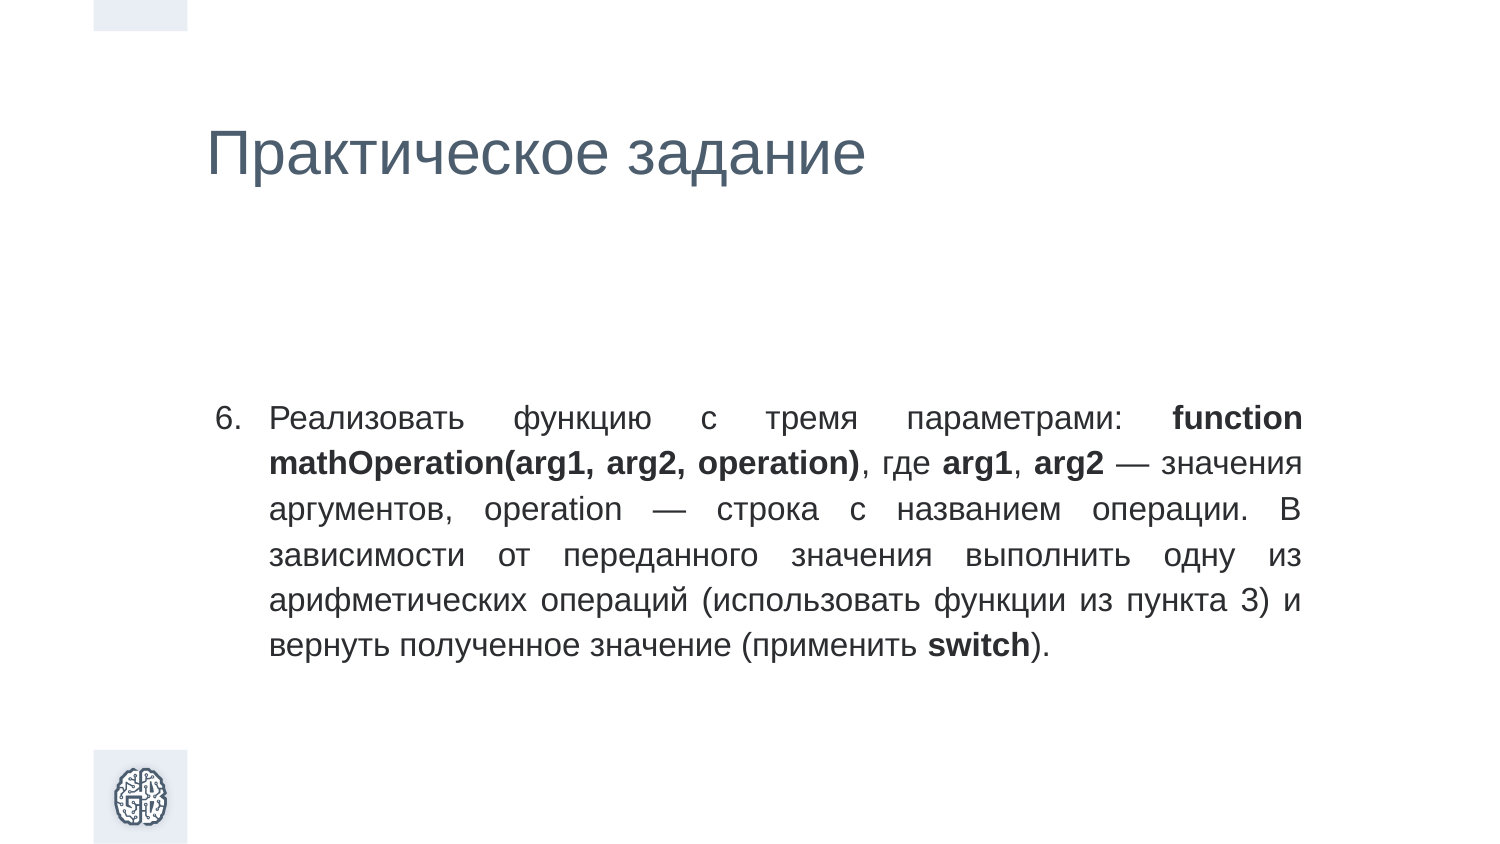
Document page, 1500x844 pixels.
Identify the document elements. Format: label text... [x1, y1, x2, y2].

title Практическое задание [186, 94, 1500, 204]
picture [106, 760, 175, 834]
text_box Реализовать функцию с тремя параметрами: function mathOperation(arg1, arg2, operation), где arg1, arg2 — значения аргументов, operation — строка с названием операции. В зависимости от переданного значения выполнить одну из арифметических операций (использовать функции из пункта 3) и вернуть полученное значение (применить switch). [186, 428, 1311, 627]
